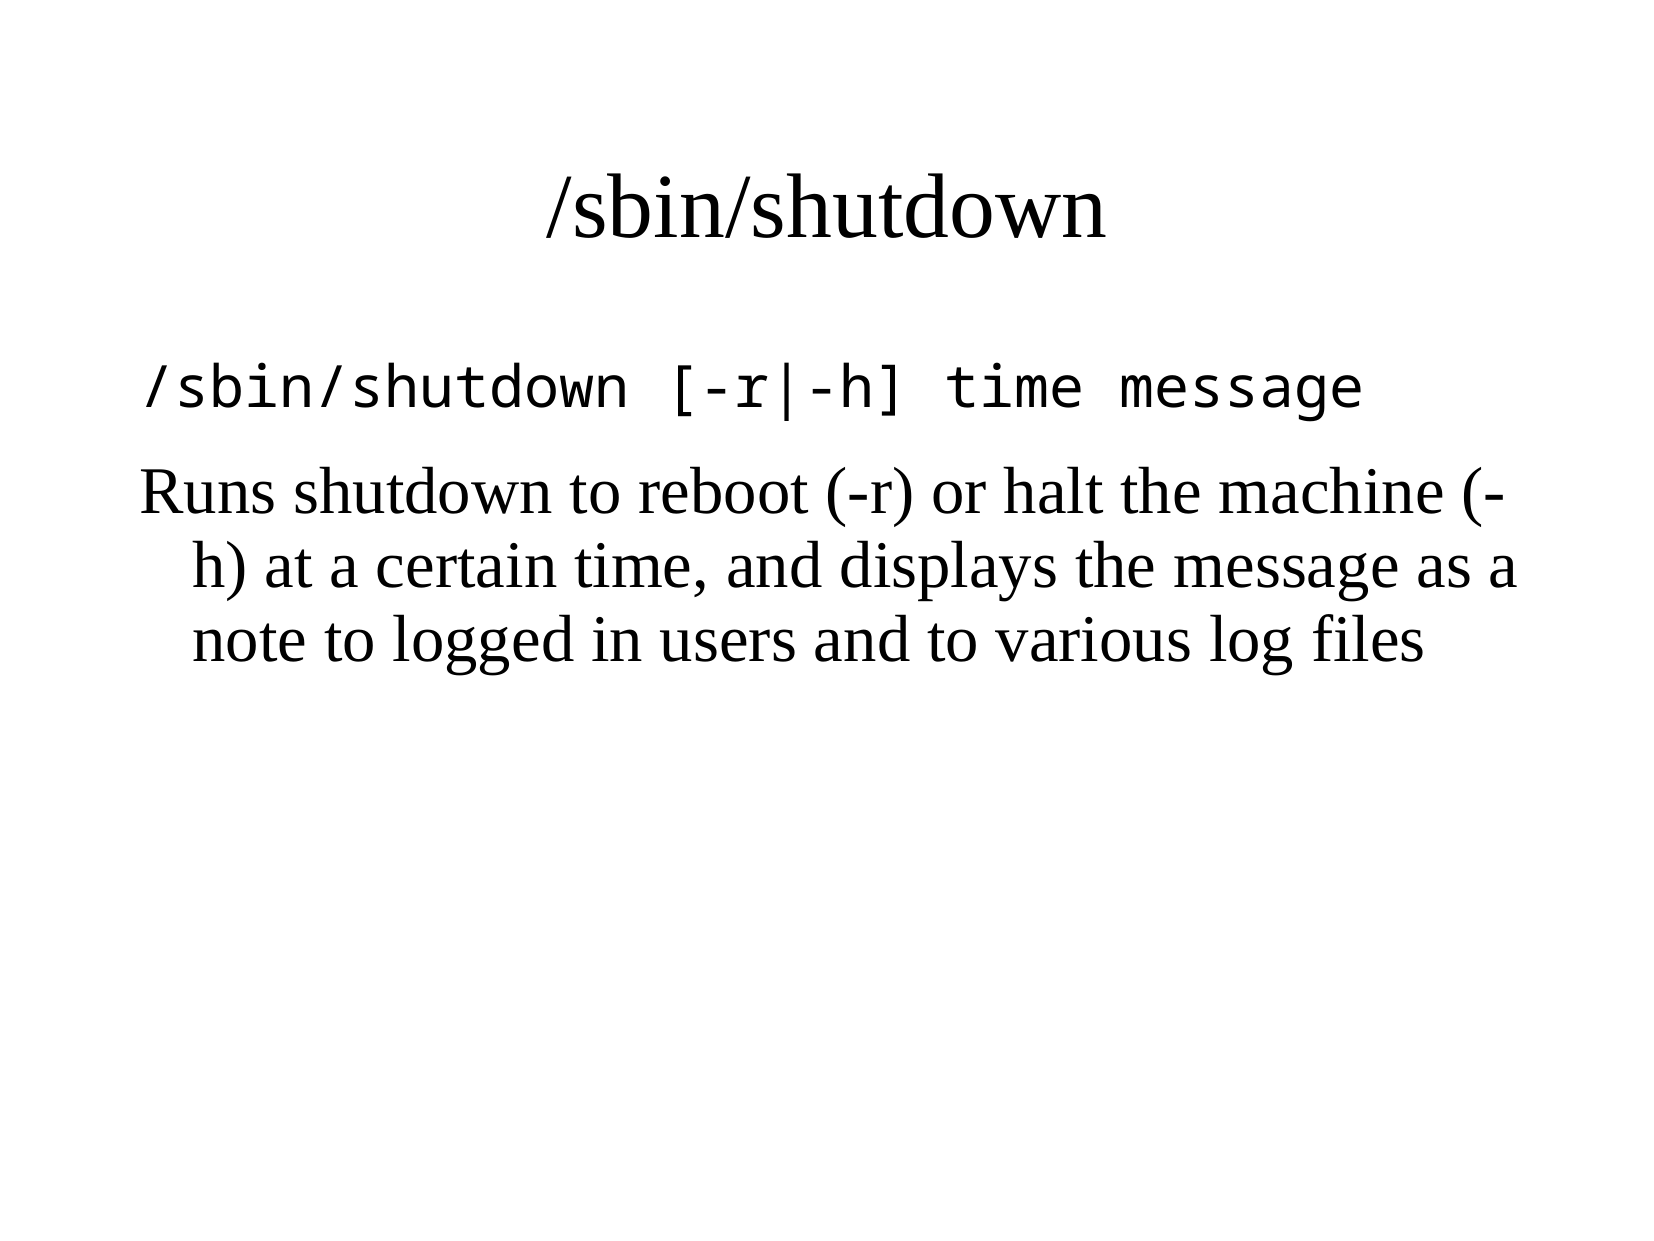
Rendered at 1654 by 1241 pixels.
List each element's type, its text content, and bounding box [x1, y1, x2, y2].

list /sbin/shutdown [-r|-h] time message Runs shutdown to reboot (-r) or halt the machine (-h) at a certain time, and displays the message as a note to logged in users and to various log files [121, 344, 1534, 1127]
title /sbin/shutdown [121, 102, 1534, 311]
